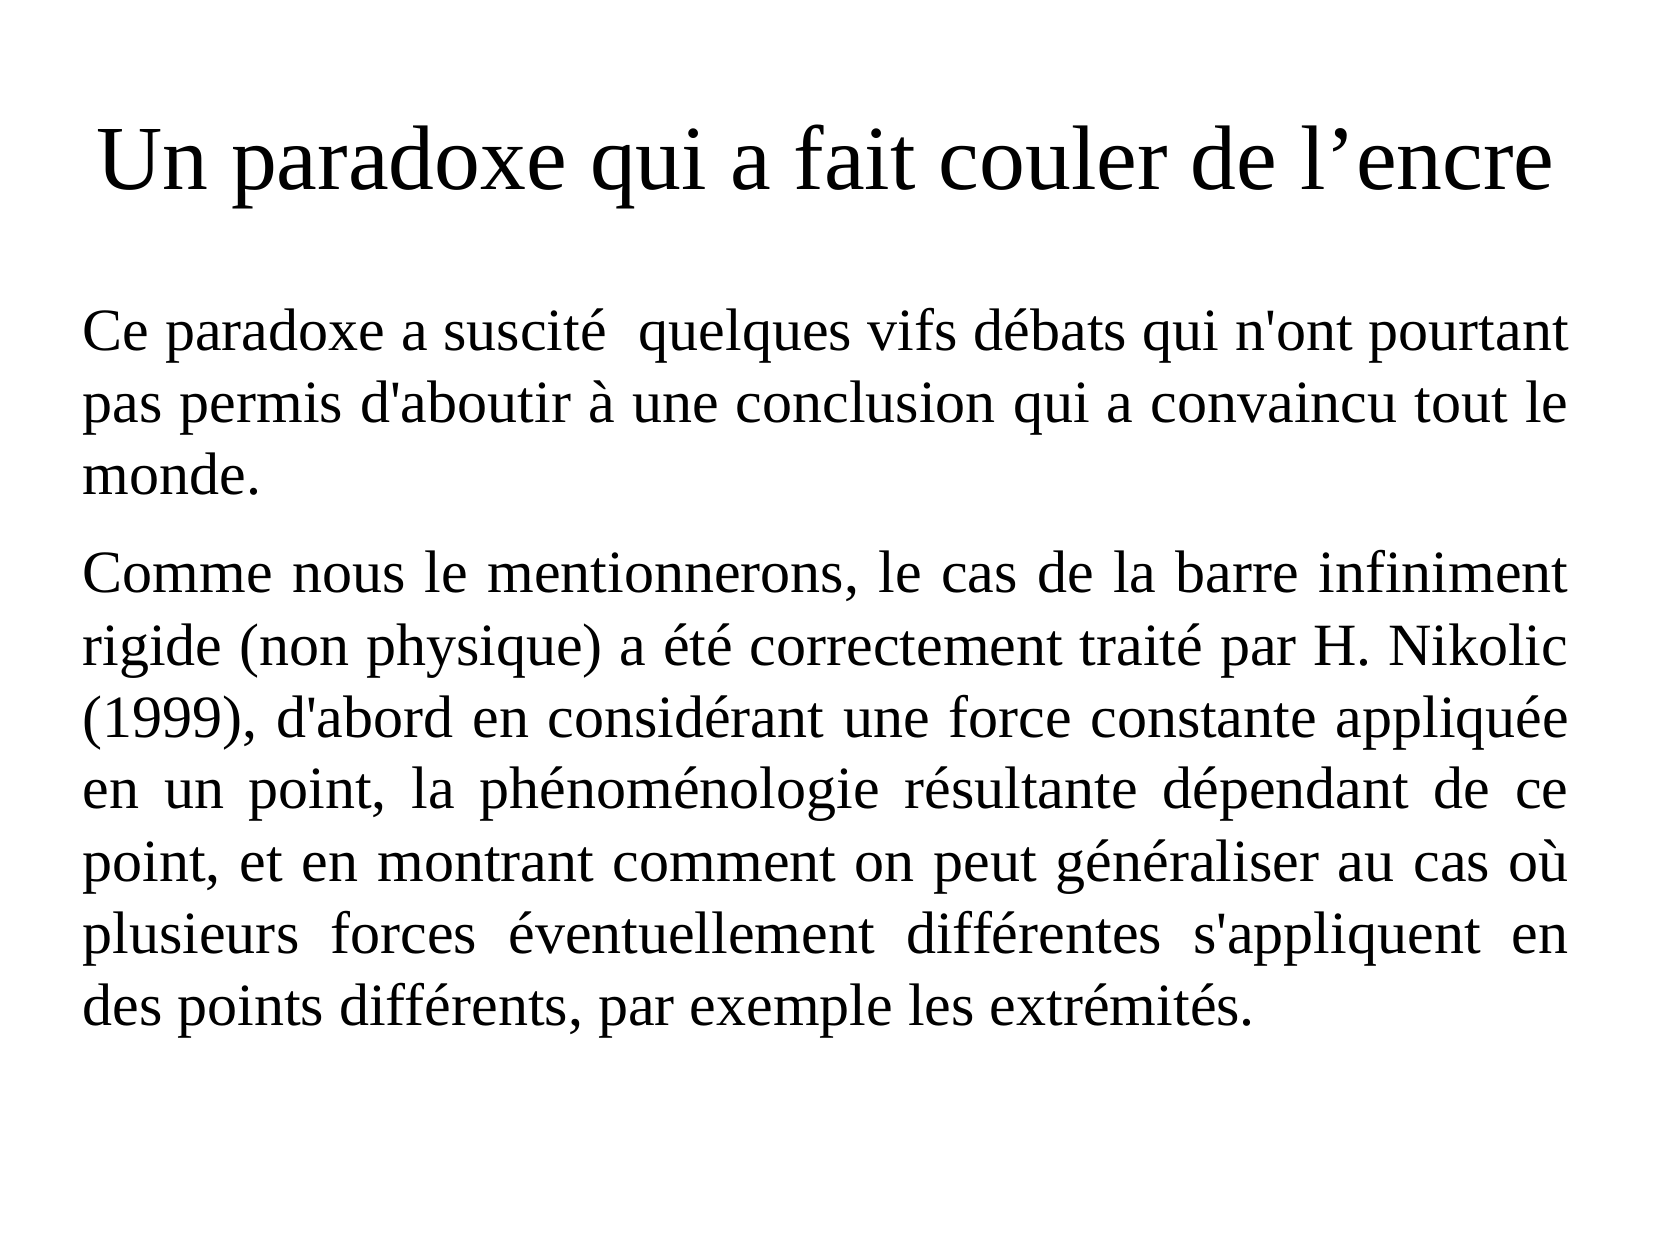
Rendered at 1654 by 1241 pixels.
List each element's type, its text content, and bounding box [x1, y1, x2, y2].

title Un paradoxe qui a fait couler de l’encre [82, 49, 1571, 257]
list Ce paradoxe a suscité quelques vifs débats qui n'ont pourtant pas permis d'aboutir à une conclusion qui a convaincu tout le monde. Comme nous le mentionnerons, le cas de la barre infiniment rigide (non physique) a été correctement traité par H. Nikolic (1999), d'abord en considérant une force constante appliquée en un point, la phénoménologie résultante dépendant de ce point, et en montrant comment on peut généraliser au cas où plusieurs forces éventuellement différentes s'appliquent en des points différents, par exemple les extrémités. [82, 290, 1571, 1109]
